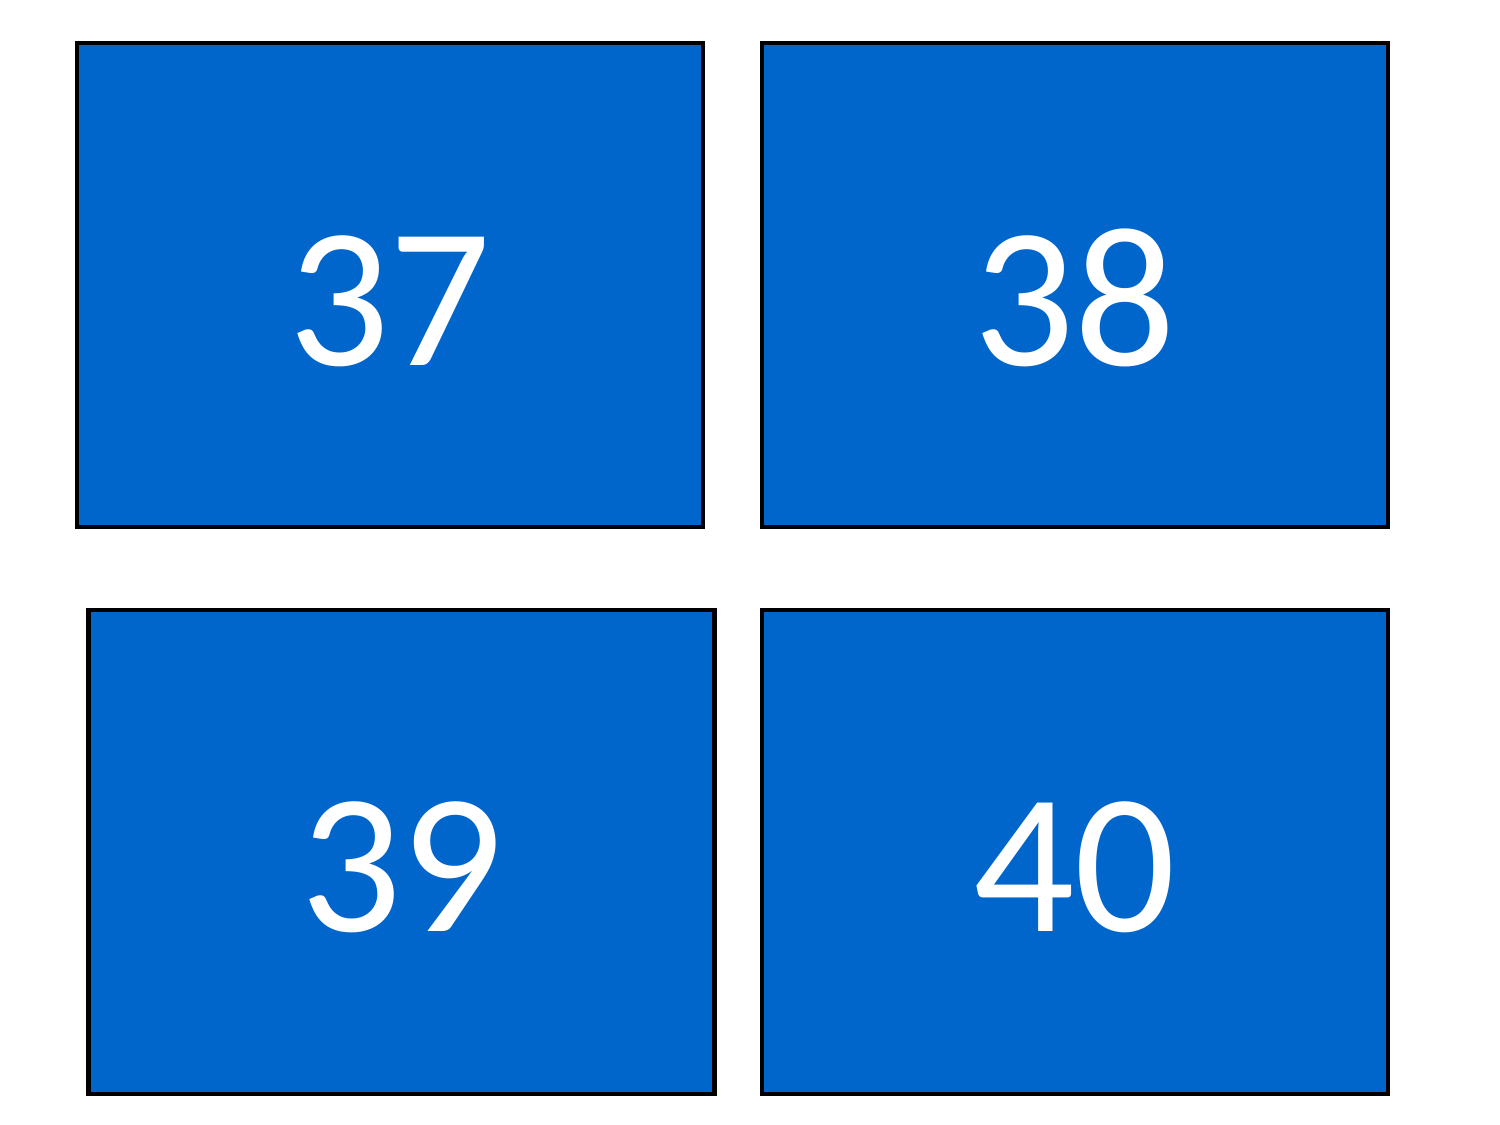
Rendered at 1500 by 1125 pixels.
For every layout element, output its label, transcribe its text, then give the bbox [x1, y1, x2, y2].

text_box 37 [76, 42, 703, 528]
text_box 39 [88, 609, 715, 1094]
text_box 40 [761, 609, 1388, 1094]
text_box 38 [761, 42, 1388, 528]
